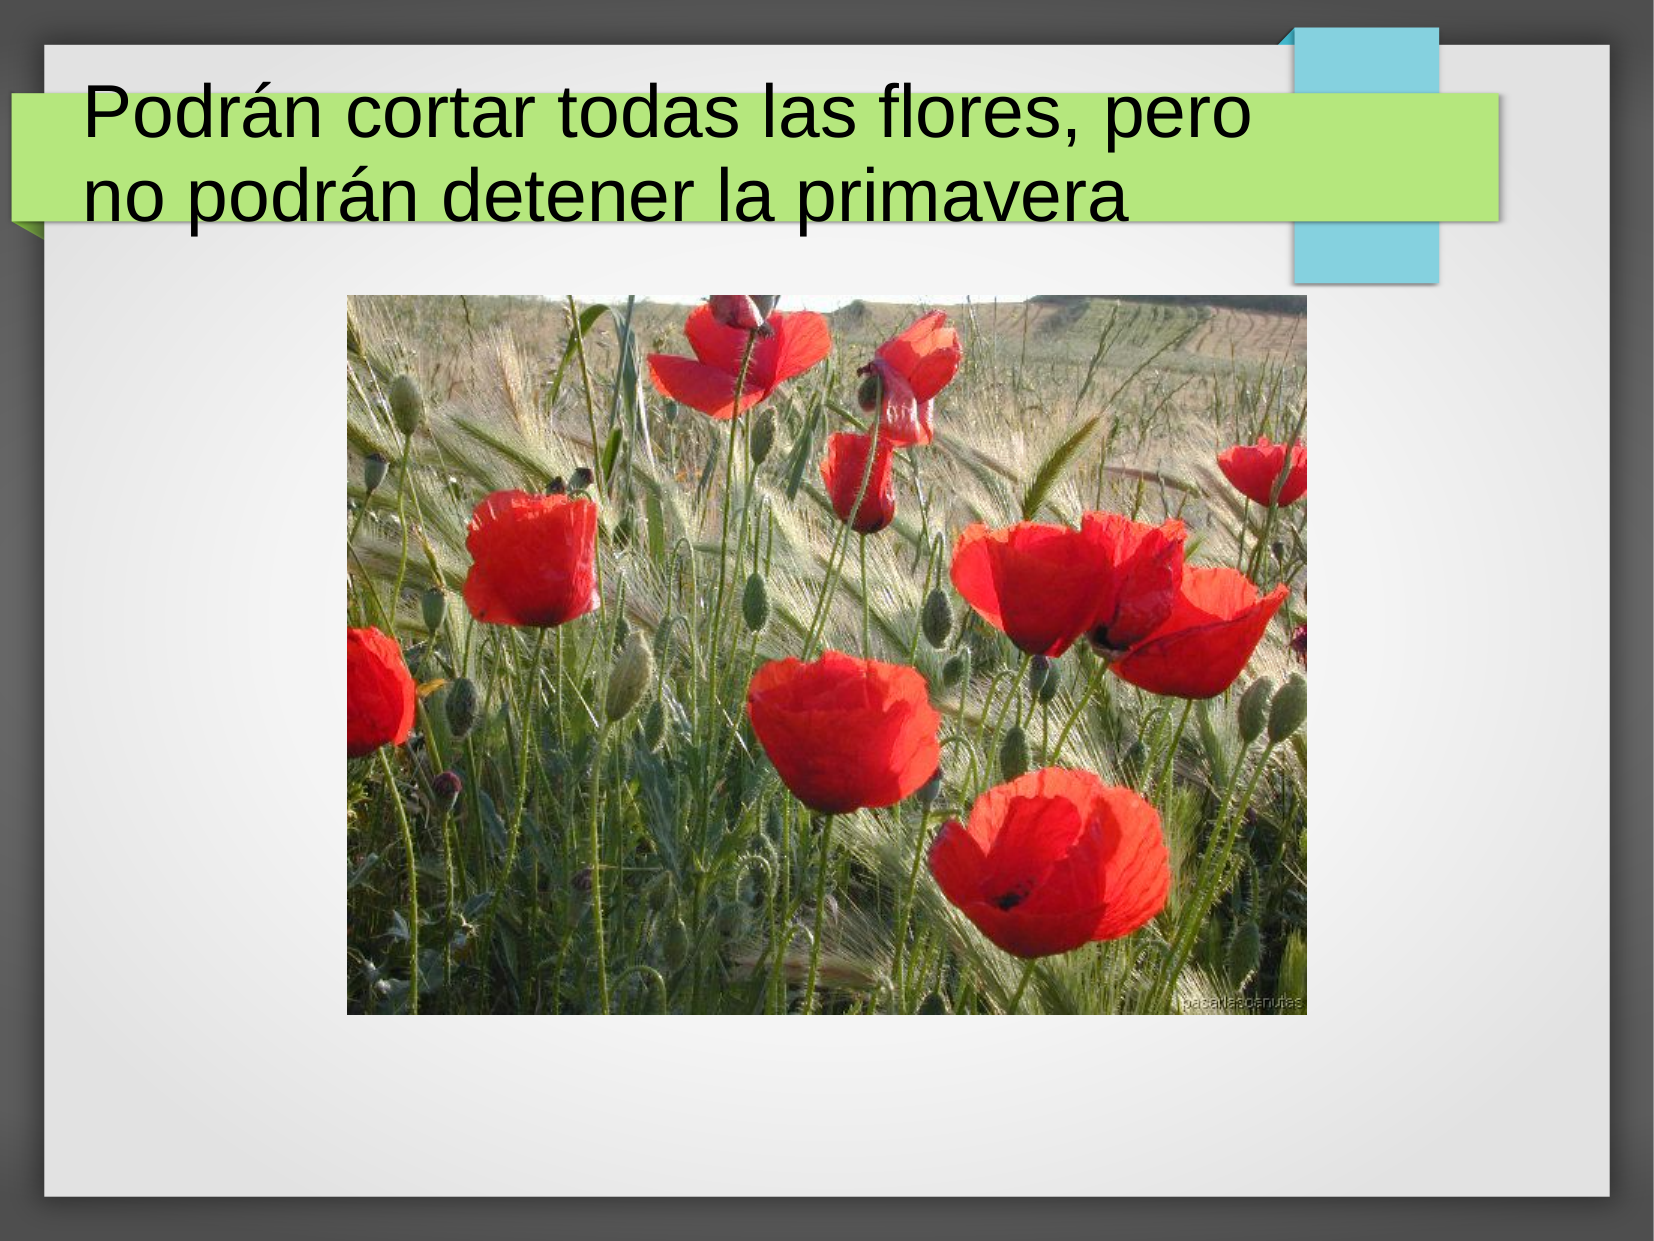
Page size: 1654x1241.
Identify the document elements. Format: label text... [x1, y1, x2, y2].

picture [0, 0, 1654, 1241]
title Podrán cortar todas las flores, pero no podrán detener la primavera [82, 0, 1264, 308]
